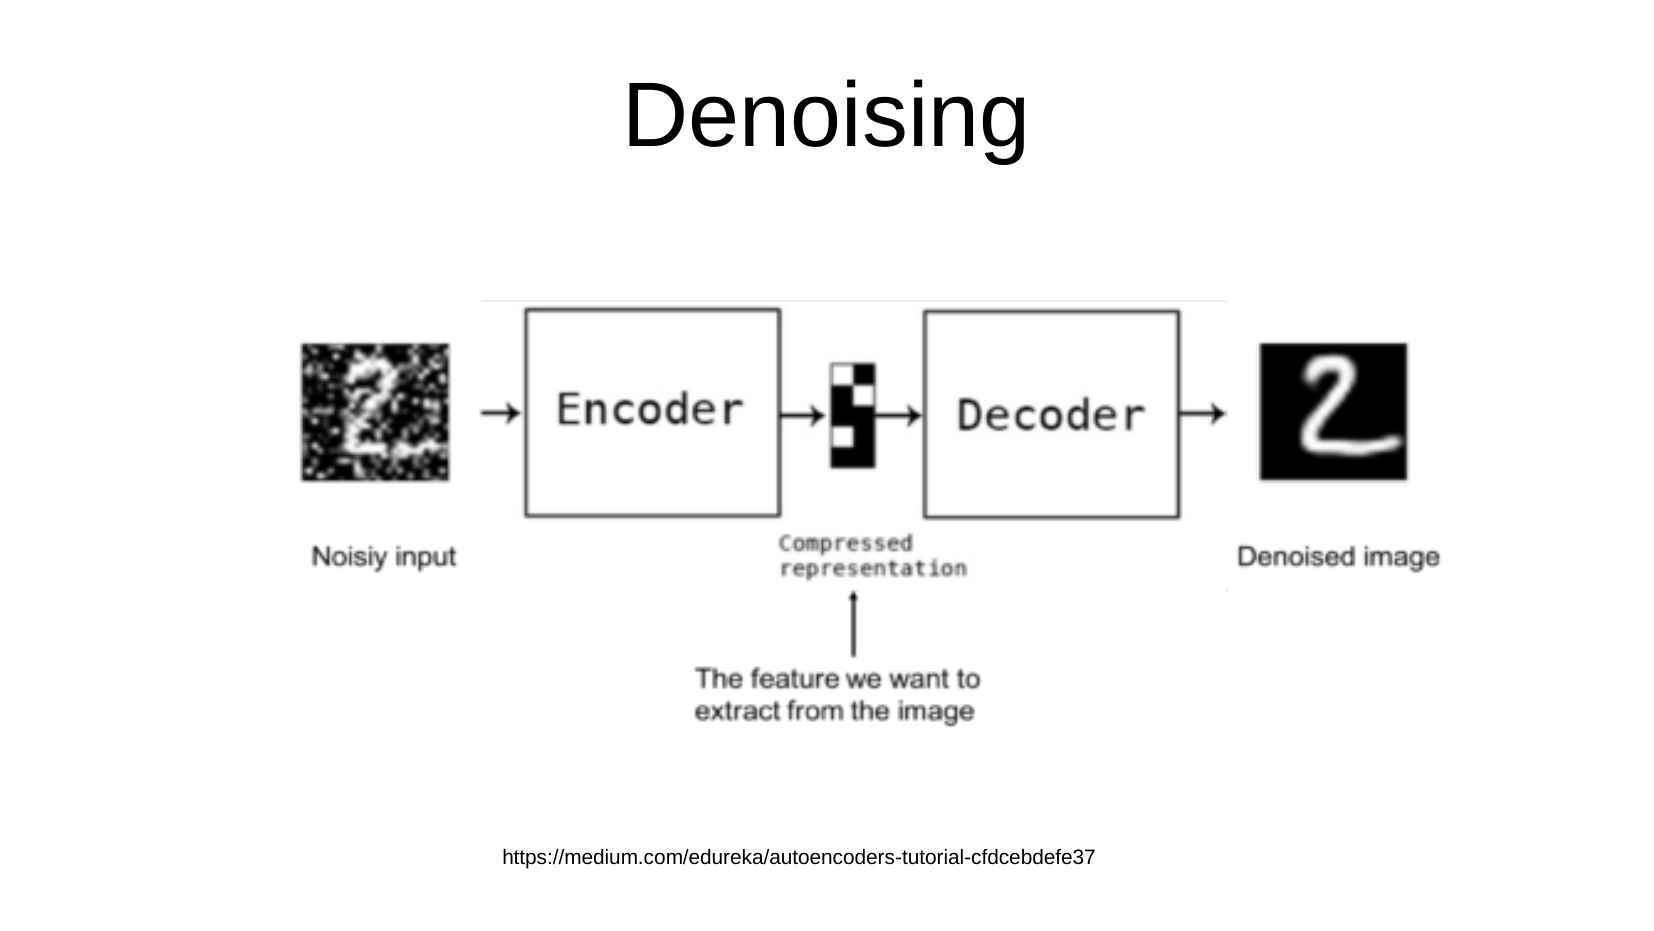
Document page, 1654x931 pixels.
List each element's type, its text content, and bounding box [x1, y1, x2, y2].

title Denoising [82, 37, 1571, 193]
text_box https://medium.com/edureka/autoencoders-tutorial-cfdcebdefe37 [487, 838, 1201, 901]
picture [225, 225, 1500, 788]
